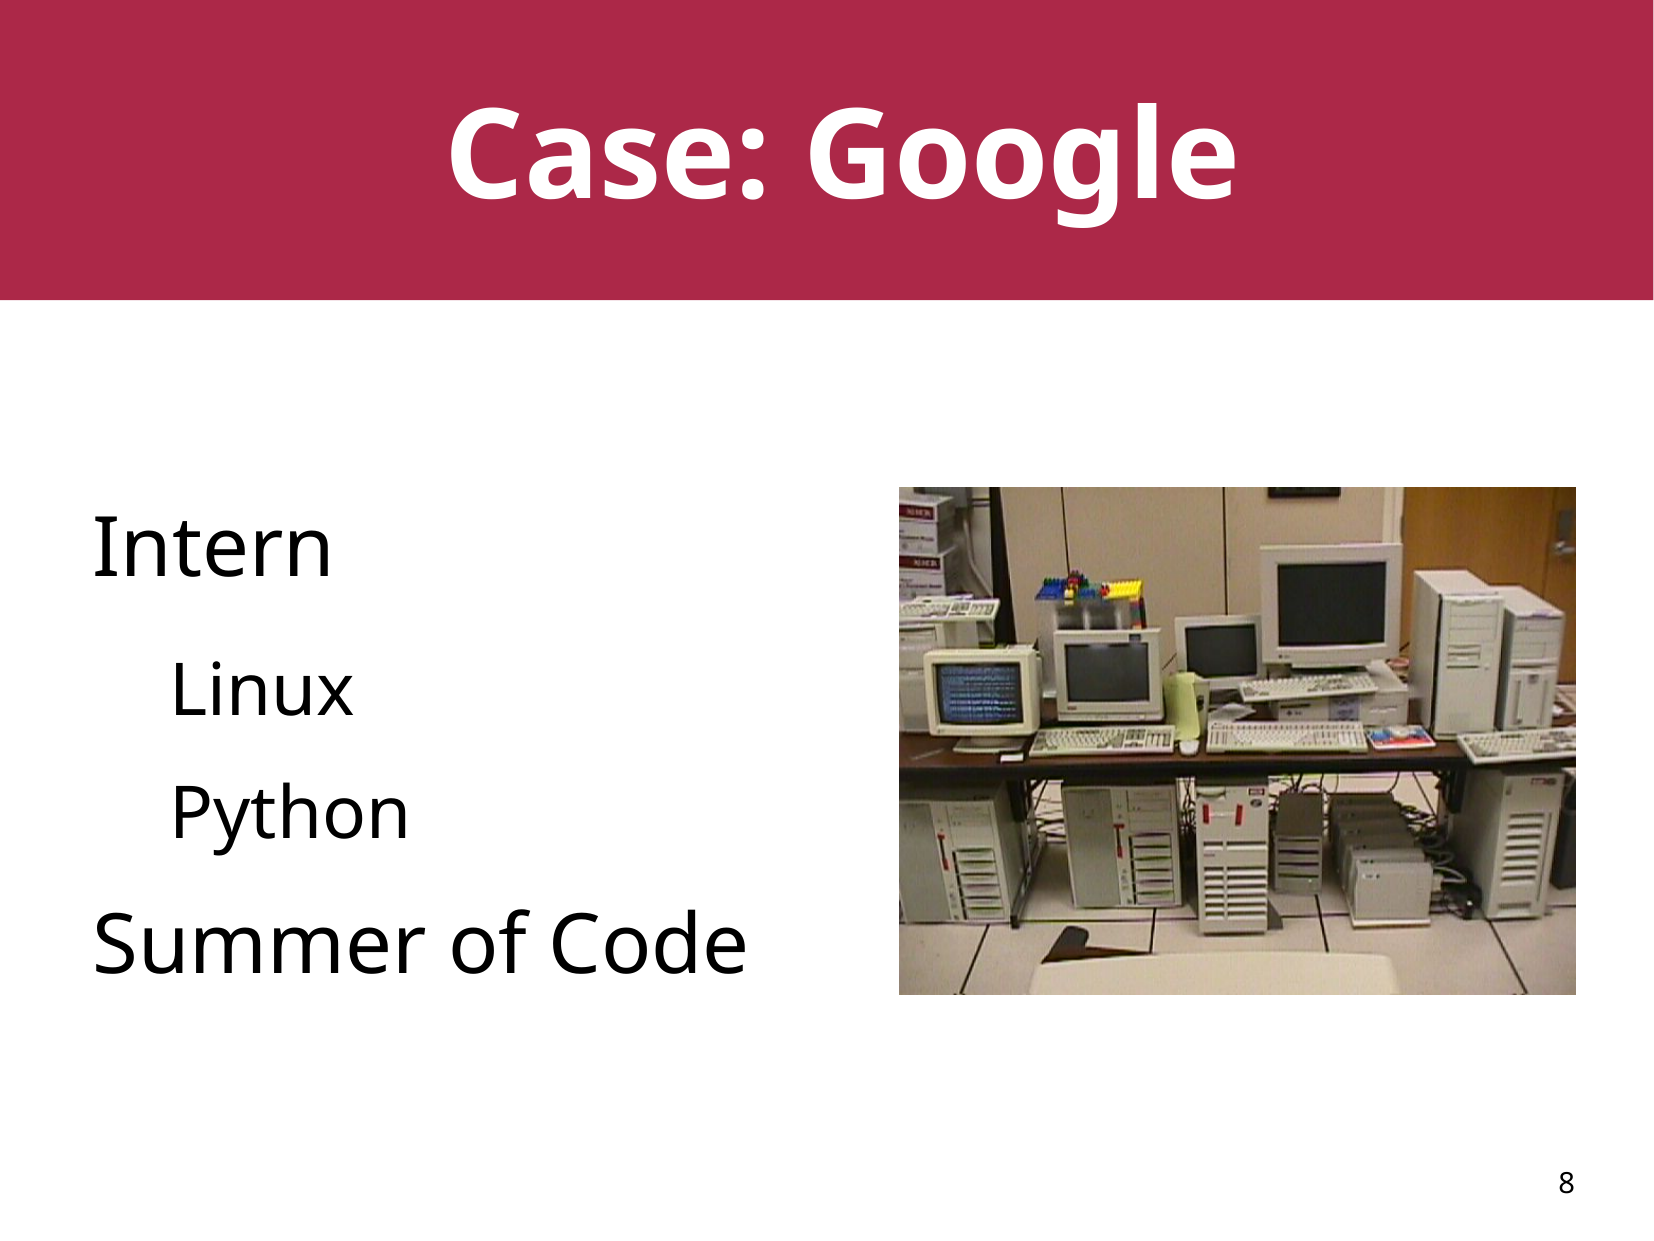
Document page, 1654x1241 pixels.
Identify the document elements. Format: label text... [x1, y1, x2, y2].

list Intern Linux Python Summer of Code [75, 487, 807, 1013]
picture [899, 487, 1576, 995]
title Case: Google [75, 0, 1576, 301]
